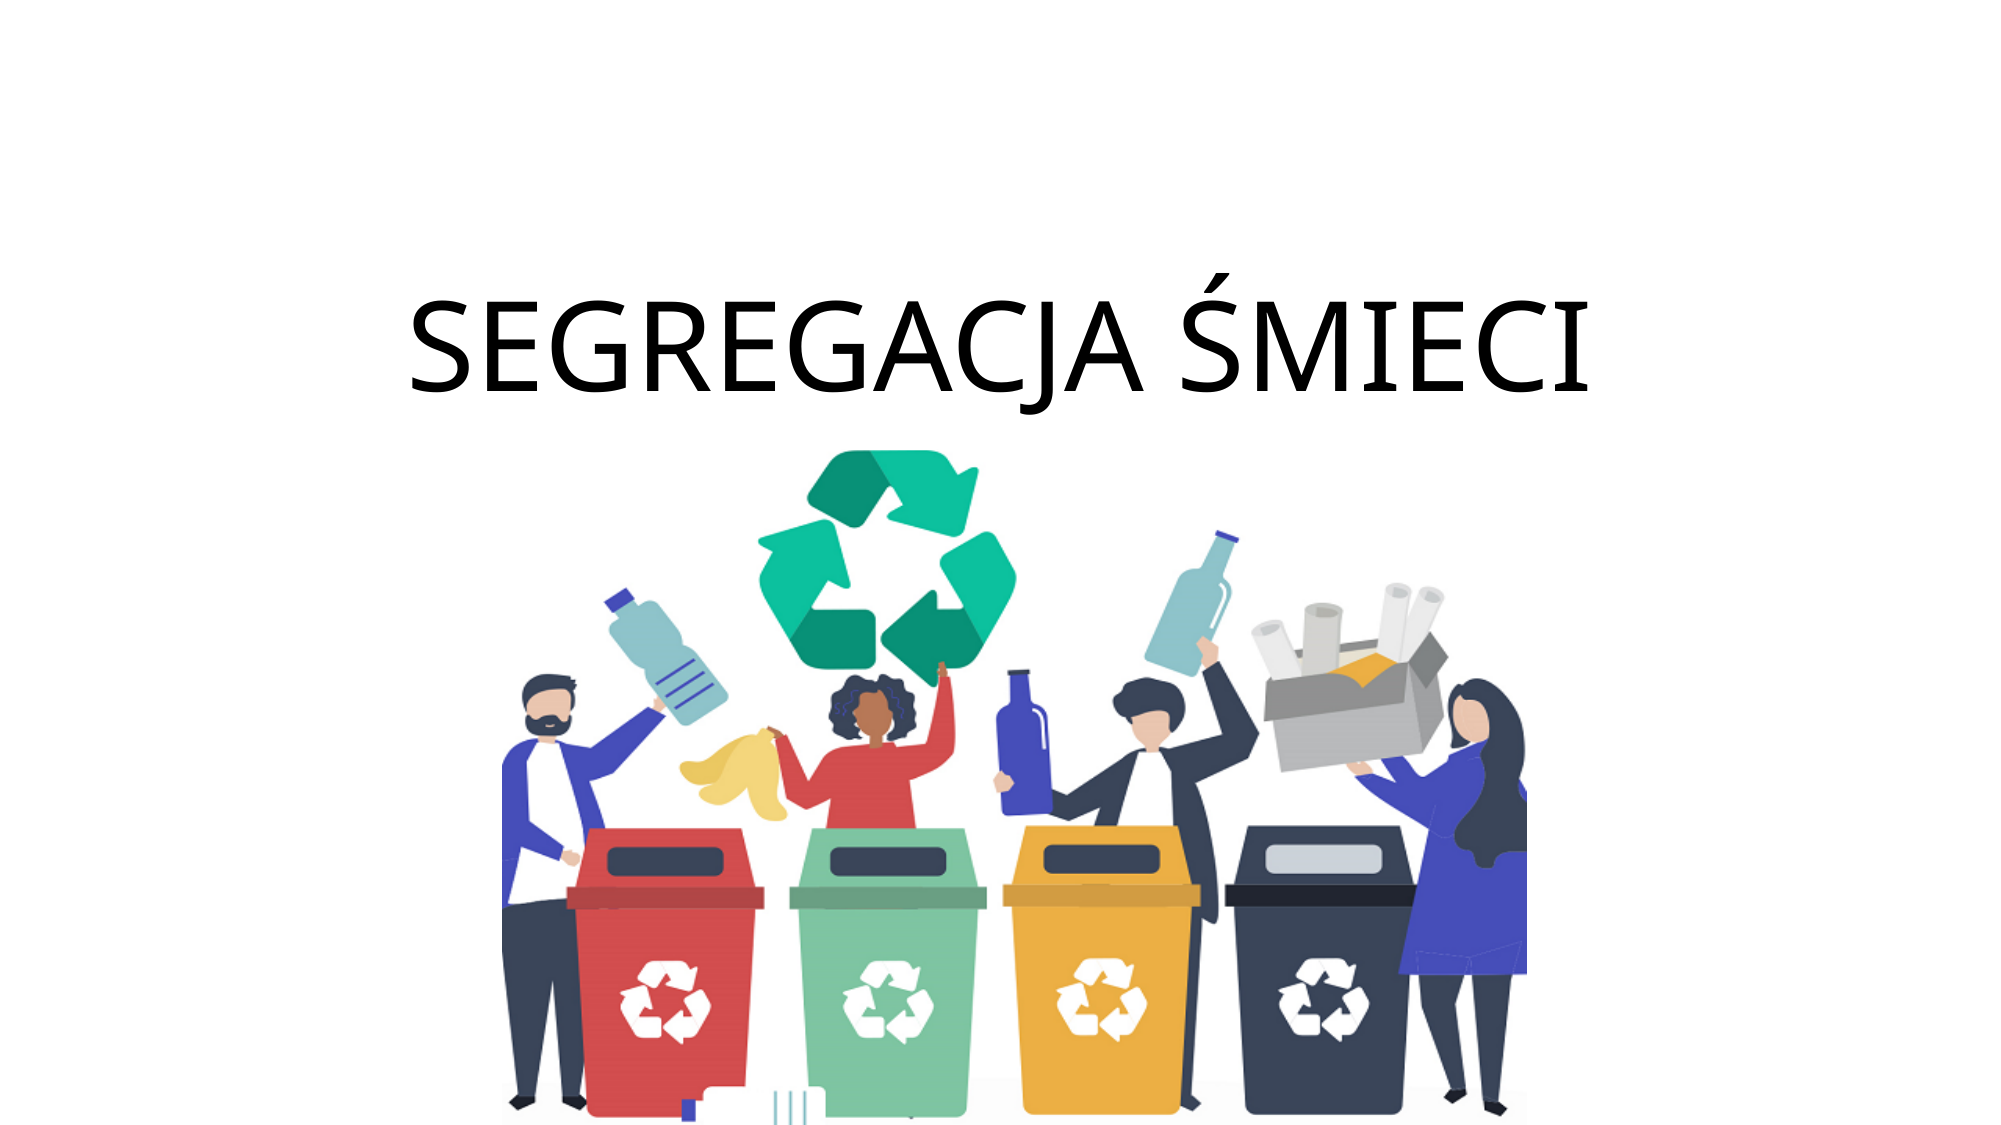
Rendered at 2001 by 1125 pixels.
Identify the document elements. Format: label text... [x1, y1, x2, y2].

picture [502, 450, 1527, 1125]
title SEGREGACJA ŚMIECI [249, 184, 1750, 576]
